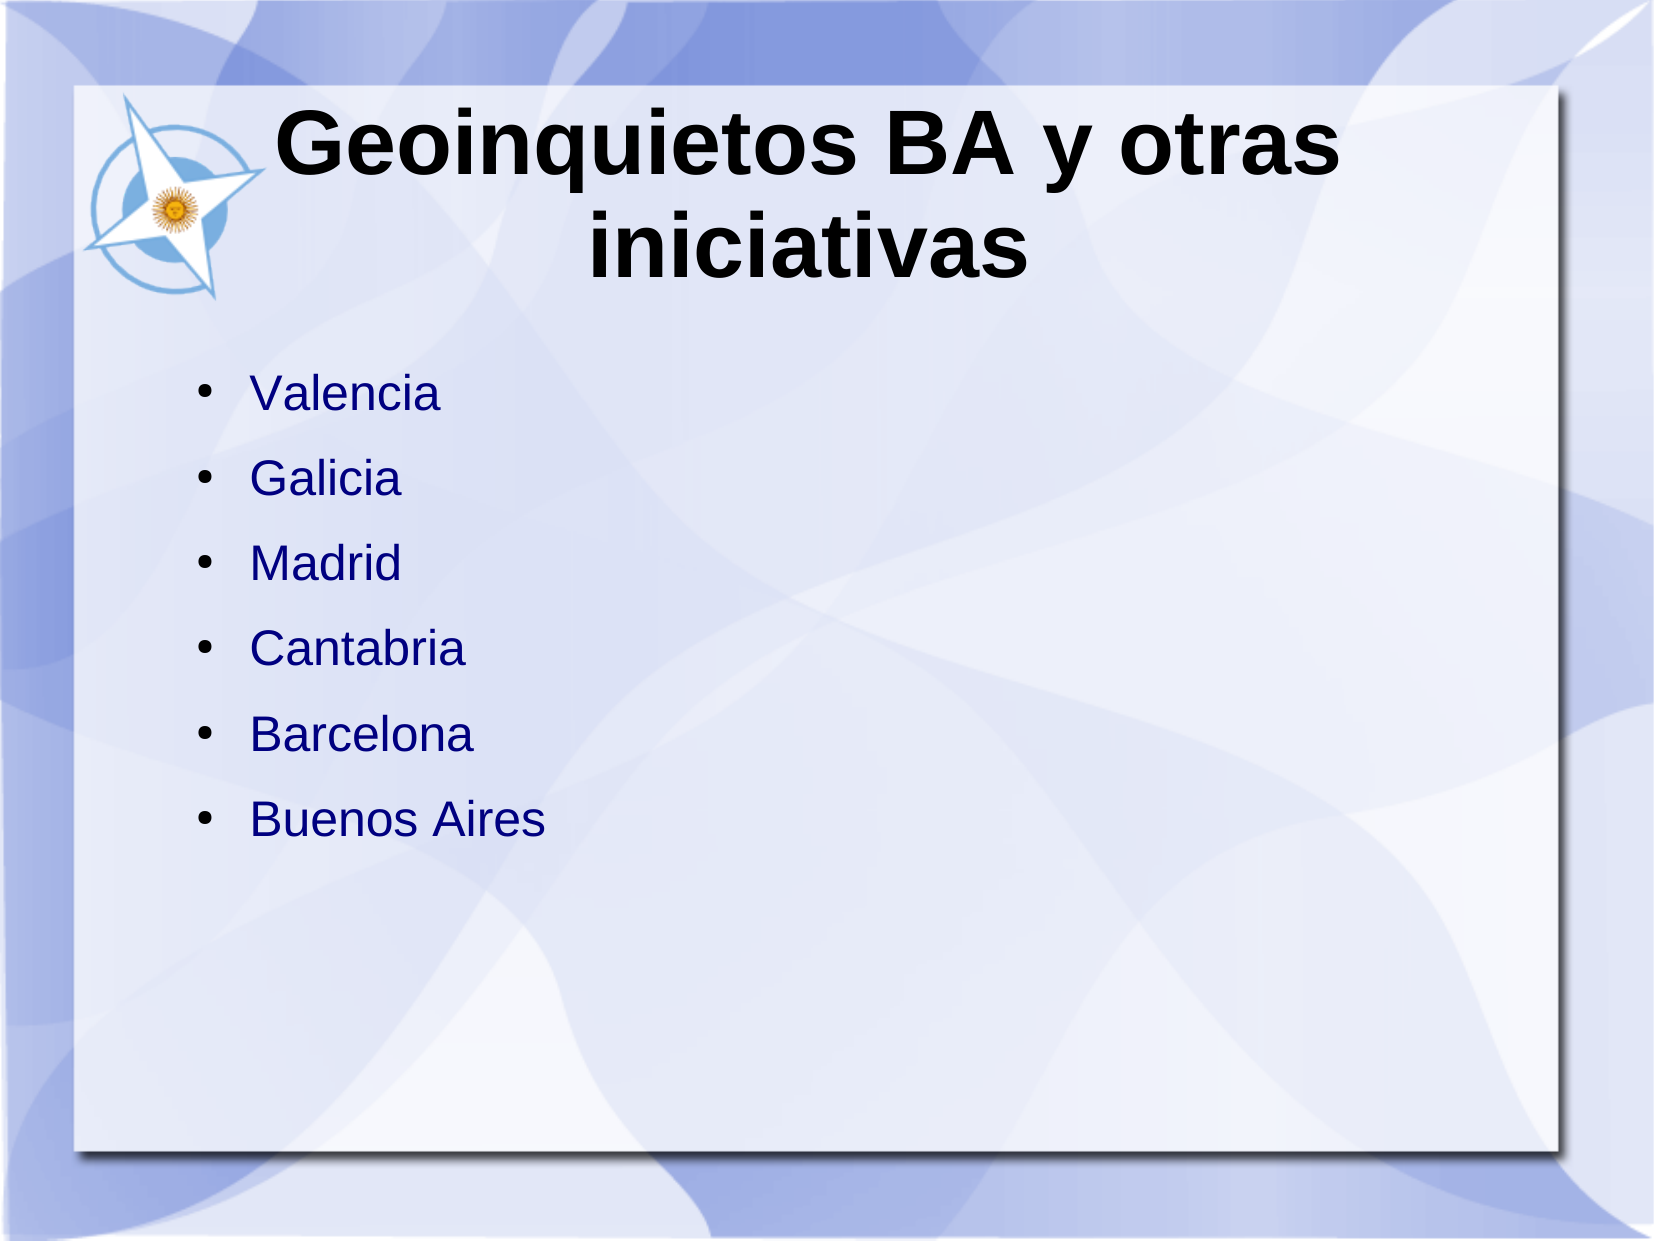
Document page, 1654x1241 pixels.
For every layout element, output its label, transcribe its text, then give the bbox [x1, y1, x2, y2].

title Geoinquietos BA y otras iniciativas [272, 90, 1536, 298]
picture [0, 0, 1654, 1241]
list Valencia Galicia Madrid Cantabria Barcelona Buenos Aires [178, 364, 1570, 1147]
